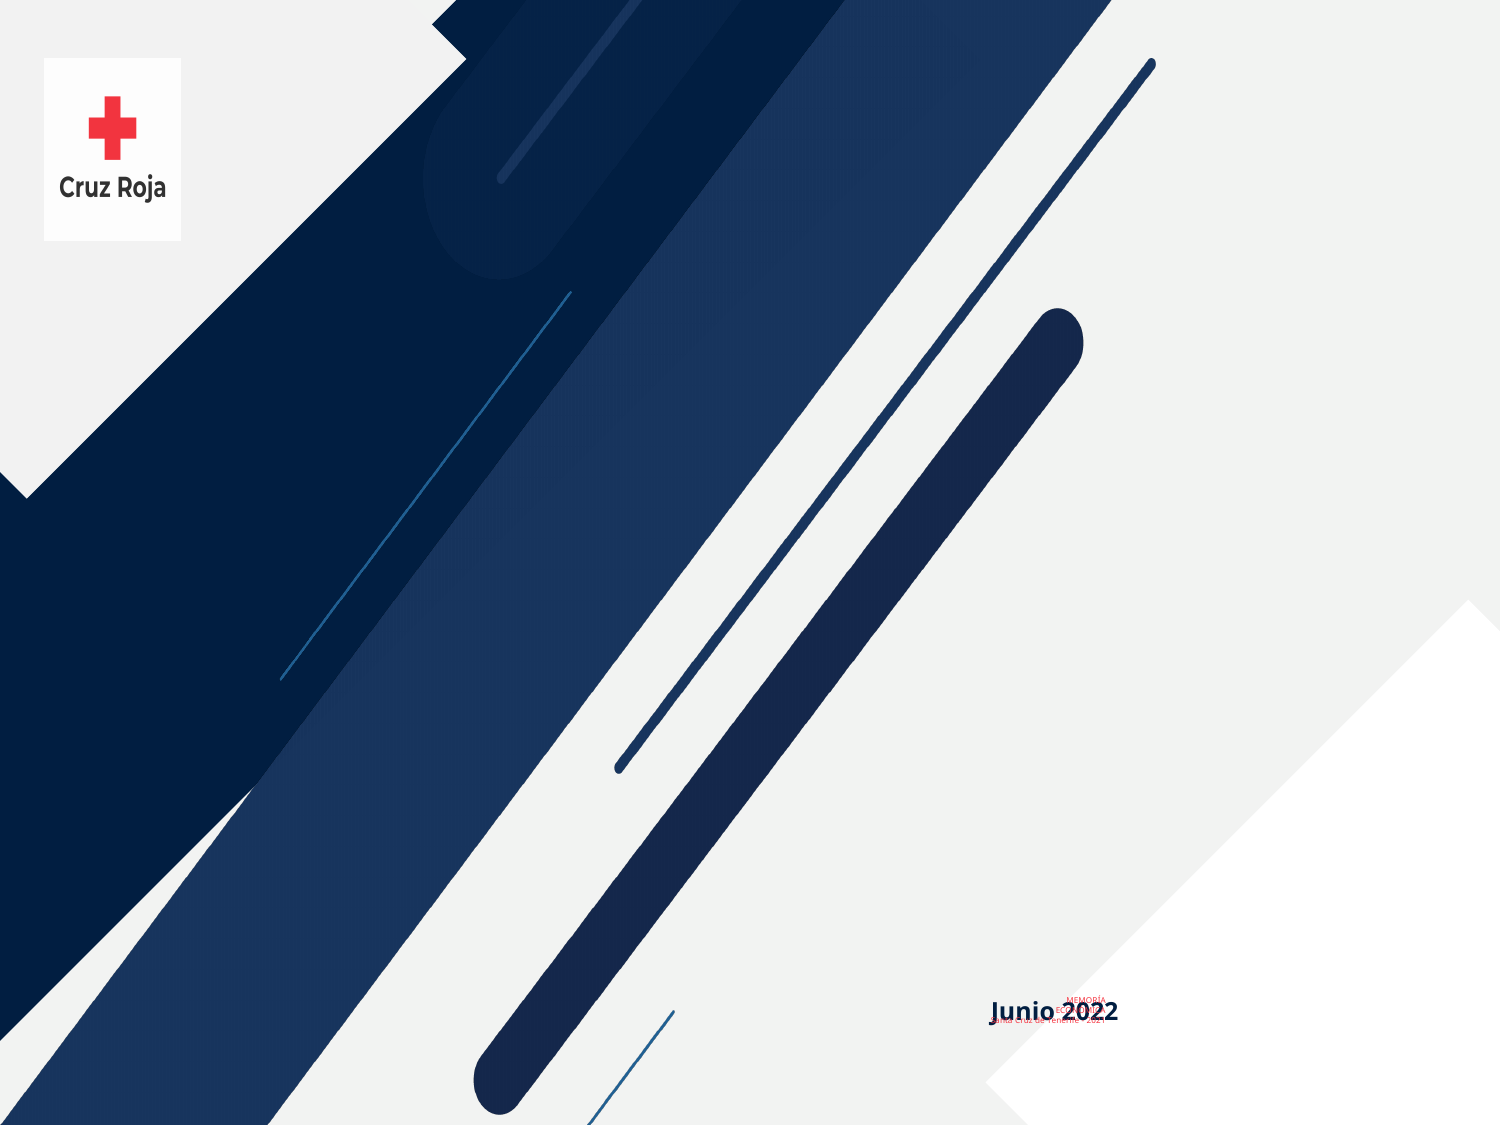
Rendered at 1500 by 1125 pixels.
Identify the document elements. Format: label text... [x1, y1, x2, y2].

list MEMORÍA ECONÓMICA Santa Cruz de Tenerife - 2021 [88, 640, 1407, 913]
list Junio 2022 [983, 988, 1403, 1034]
